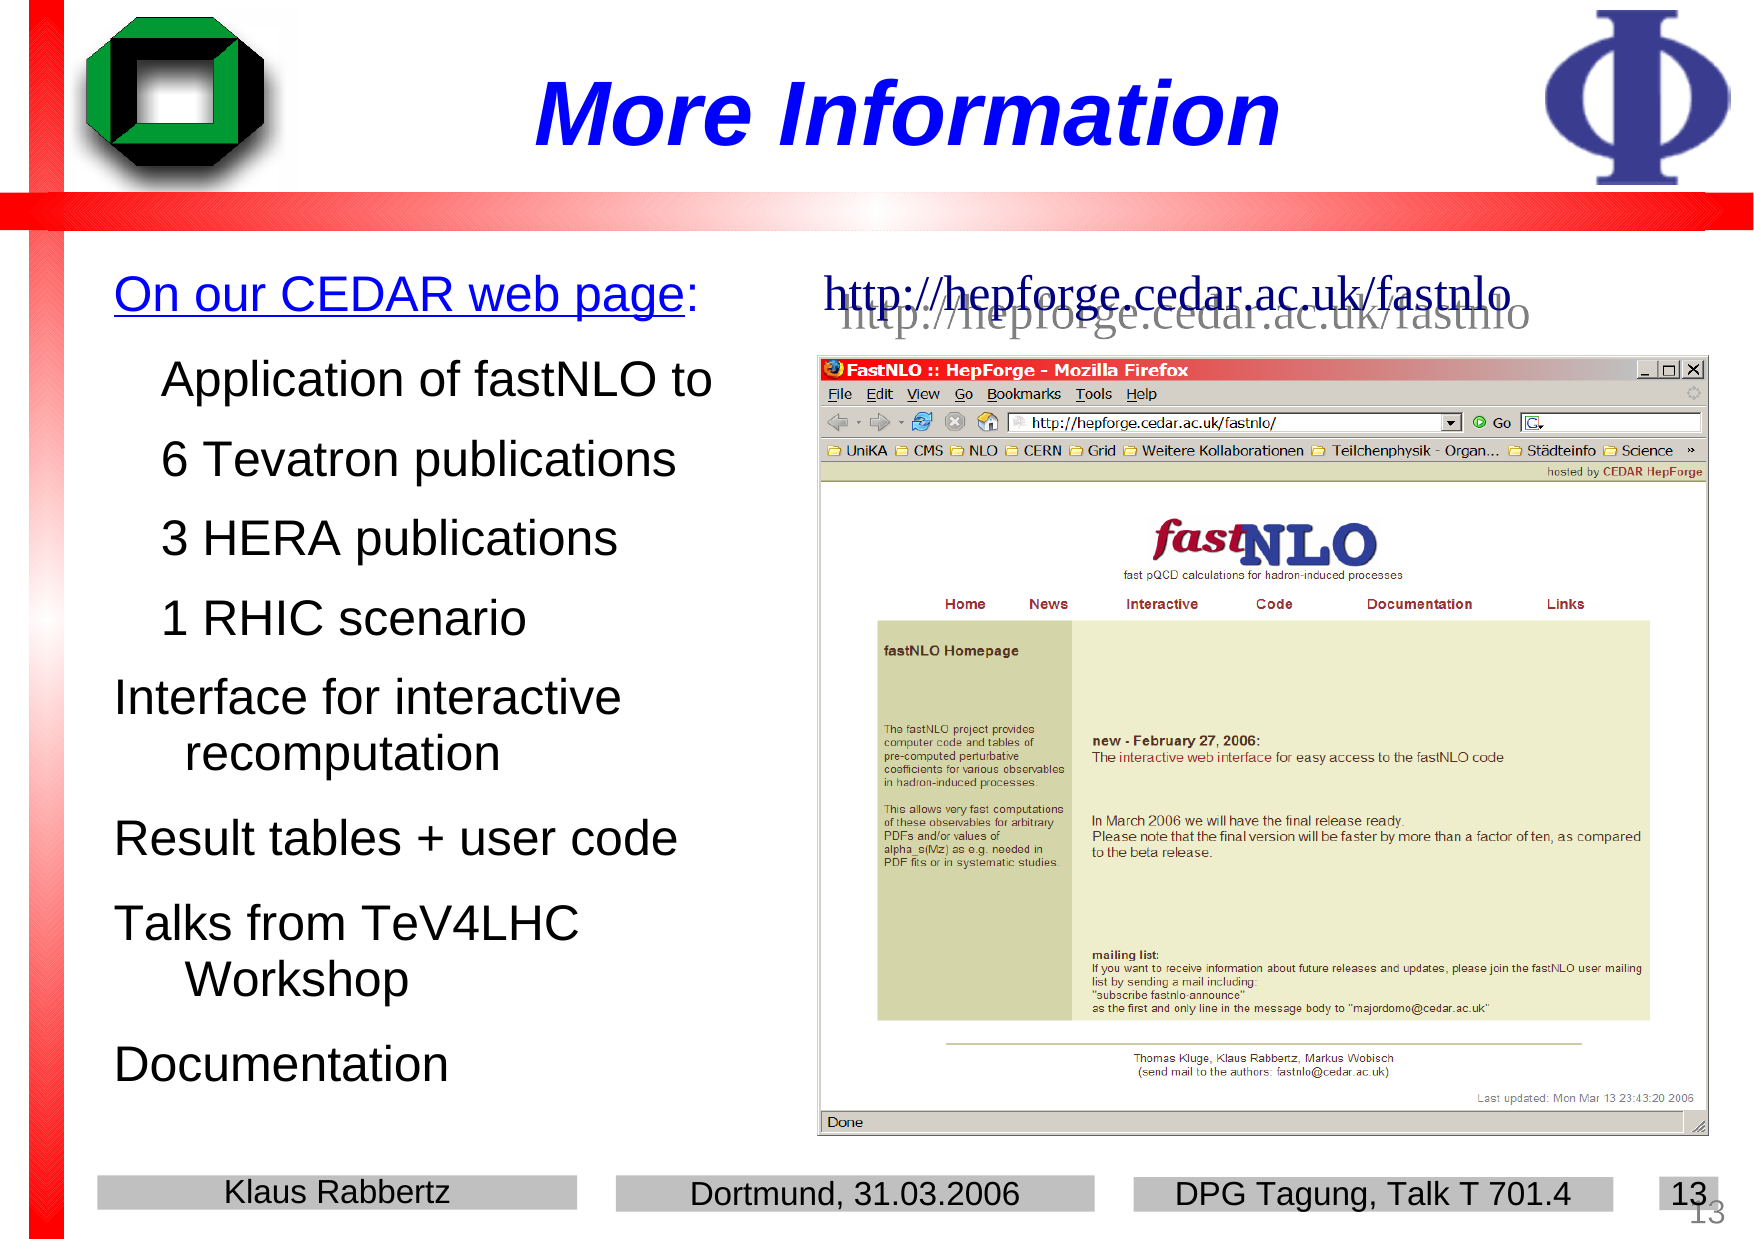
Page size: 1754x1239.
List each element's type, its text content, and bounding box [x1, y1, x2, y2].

list On our CEDAR web page: Application of fastNLO to 6 Tevatron publications 3 HERA publications 1 RHIC scenario Interface for interactive recomputation Result tables + user code Talks from TeV4LHC Workshop Documentation [101, 266, 785, 1133]
picture [817, 355, 1709, 1137]
picture [1545, 10, 1731, 185]
picture [64, 9, 299, 192]
text_box http://hepforge.cedar.ac.uk/fastnlo [799, 254, 1664, 339]
title More Information [318, 10, 1500, 217]
